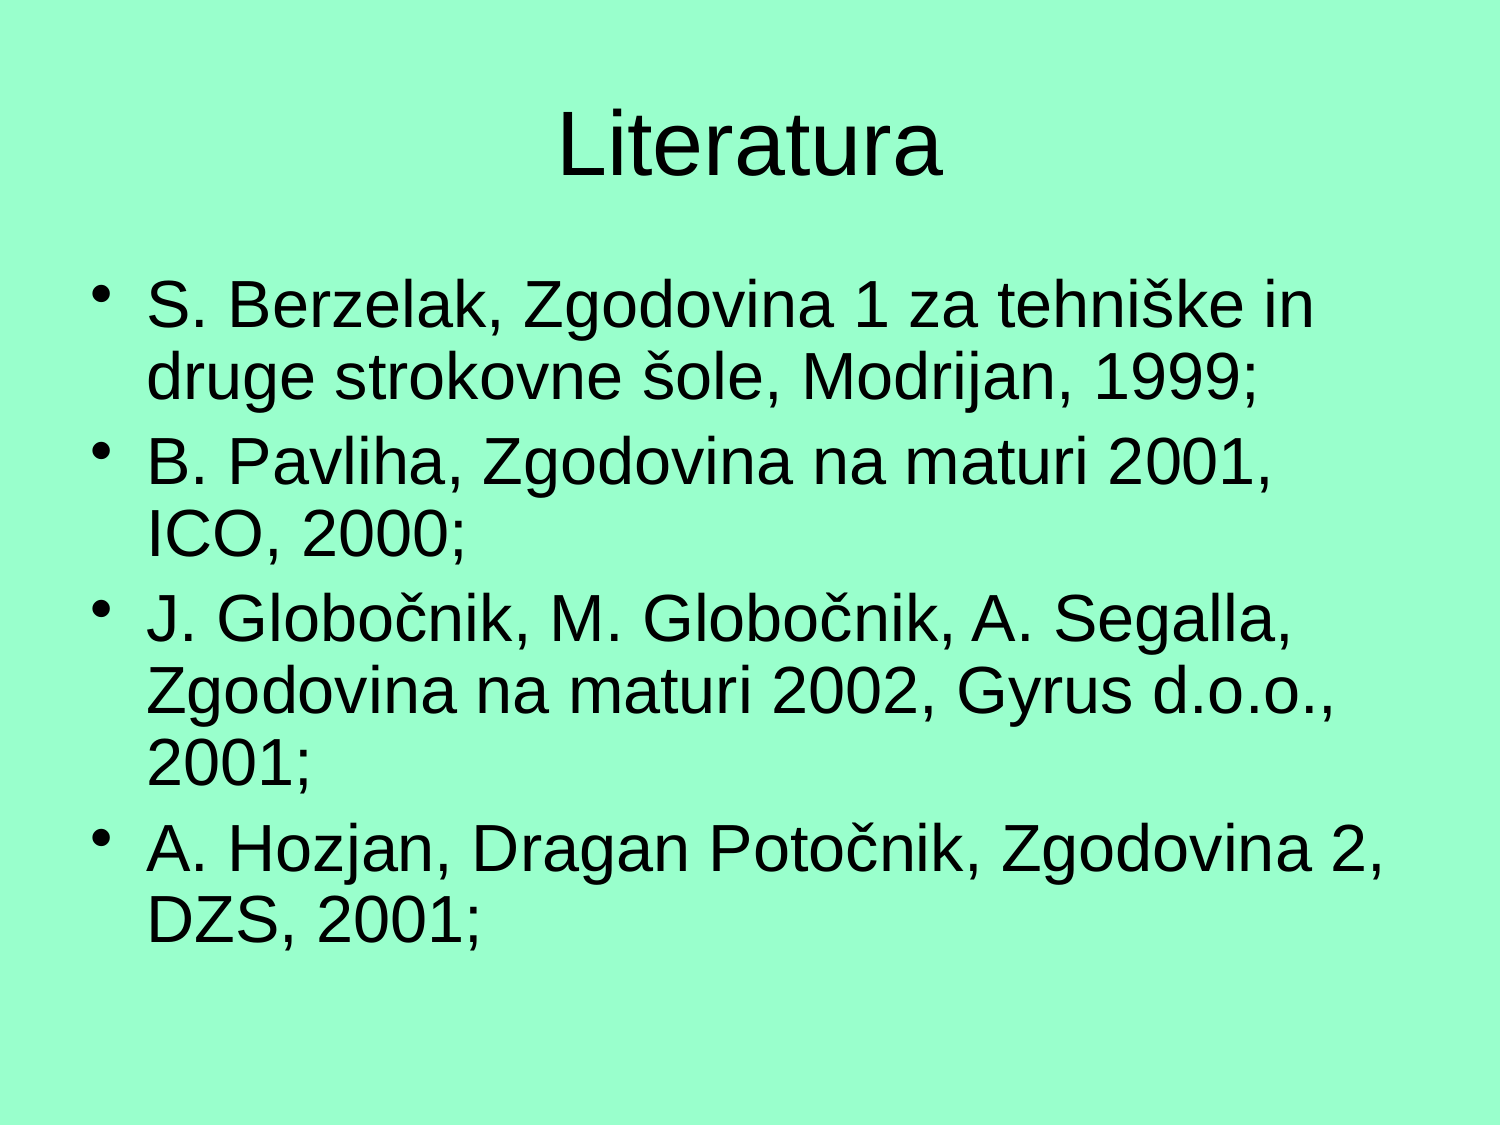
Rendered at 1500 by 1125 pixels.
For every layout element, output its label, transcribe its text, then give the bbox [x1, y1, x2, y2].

list S. Berzelak, Zgodovina 1 za tehniške in druge strokovne šole, Modrijan, 1999; B. Pavliha, Zgodovina na maturi 2001, ICO, 2000; J. Globočnik, M. Globočnik, A. Segalla, Zgodovina na maturi 2002, Gyrus d.o.o., 2001; A. Hozjan, Dragan Potočnik, Zgodovina 2, DZS, 2001; [75, 262, 1425, 1005]
title Literatura [75, 45, 1425, 233]
